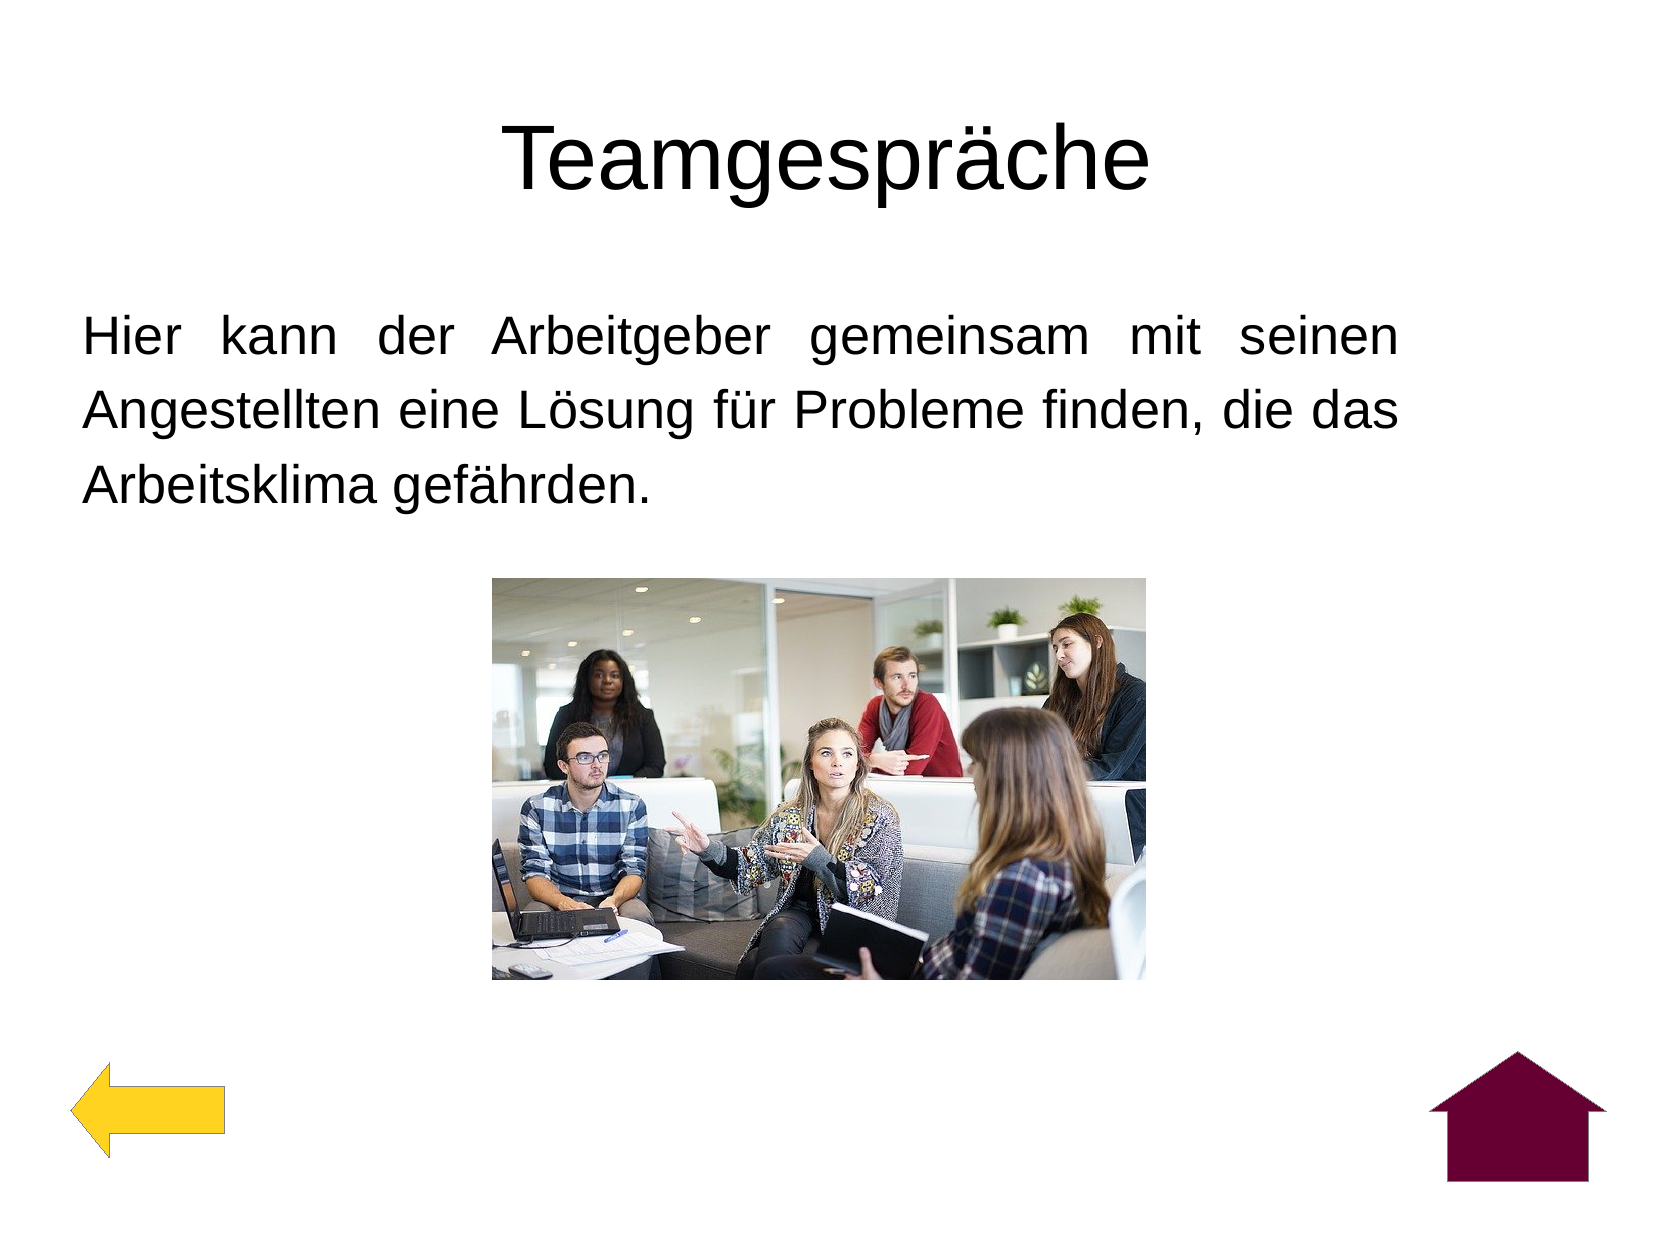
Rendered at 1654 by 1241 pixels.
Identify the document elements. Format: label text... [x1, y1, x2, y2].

picture [492, 578, 1146, 980]
text_box [1429, 1051, 1607, 1182]
text_box [70, 1062, 225, 1158]
list Hier kann der Arbeitgeber gemeinsam mit seinen Angestellten eine Lösung für Probleme finden, die das Arbeitsklima gefährden. [82, 290, 1571, 1109]
title Teamgespräche [82, 49, 1571, 257]
